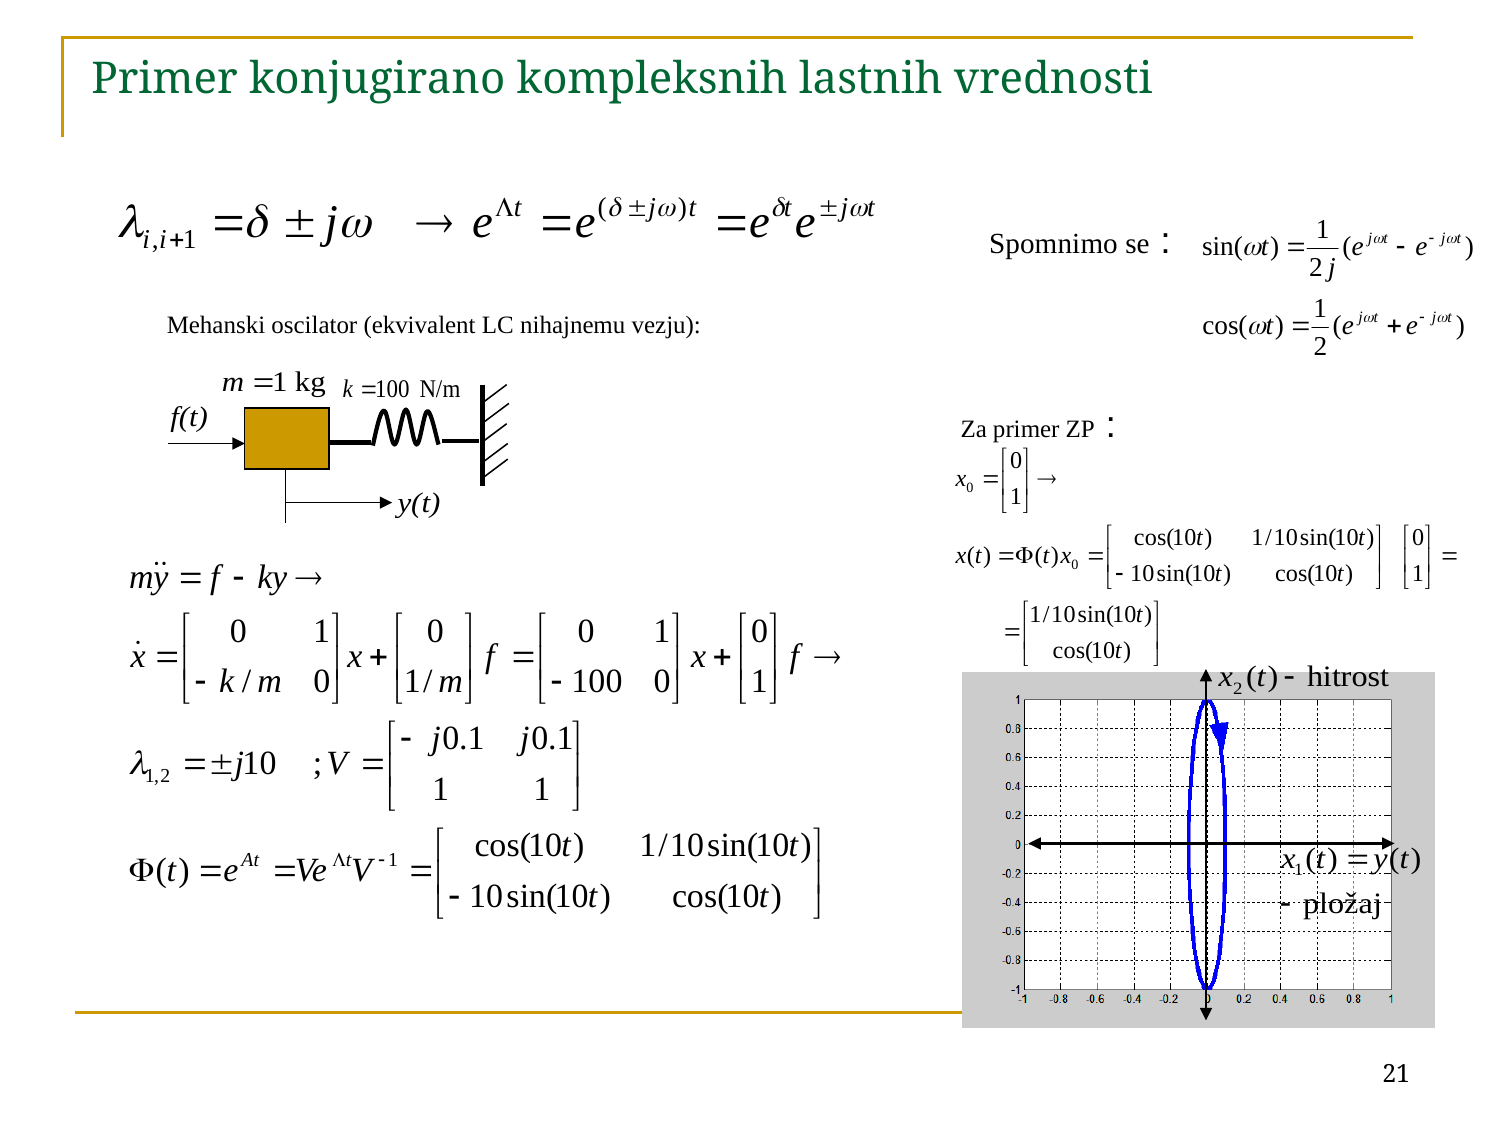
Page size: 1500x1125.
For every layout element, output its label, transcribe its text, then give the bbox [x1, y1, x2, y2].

text_box <number> [1074, 1028, 1426, 1100]
chart [110, 186, 885, 265]
chart [950, 444, 1457, 699]
text_box Spomnimo se : [974, 207, 1256, 269]
title Primer konjugirano kompleksnih lastnih vrednosti [64, 42, 1415, 138]
chart [390, 486, 445, 524]
chart [1275, 840, 1429, 925]
picture [962, 672, 1435, 1028]
text_box [244, 408, 330, 470]
text_box Za primer ZP : [945, 391, 1320, 453]
chart [159, 401, 212, 439]
text_box Mehanski oscilator (ekvivalent LC nihajnemu vezju): [152, 301, 746, 347]
chart [123, 557, 853, 926]
chart [217, 365, 466, 409]
chart [1198, 211, 1478, 362]
